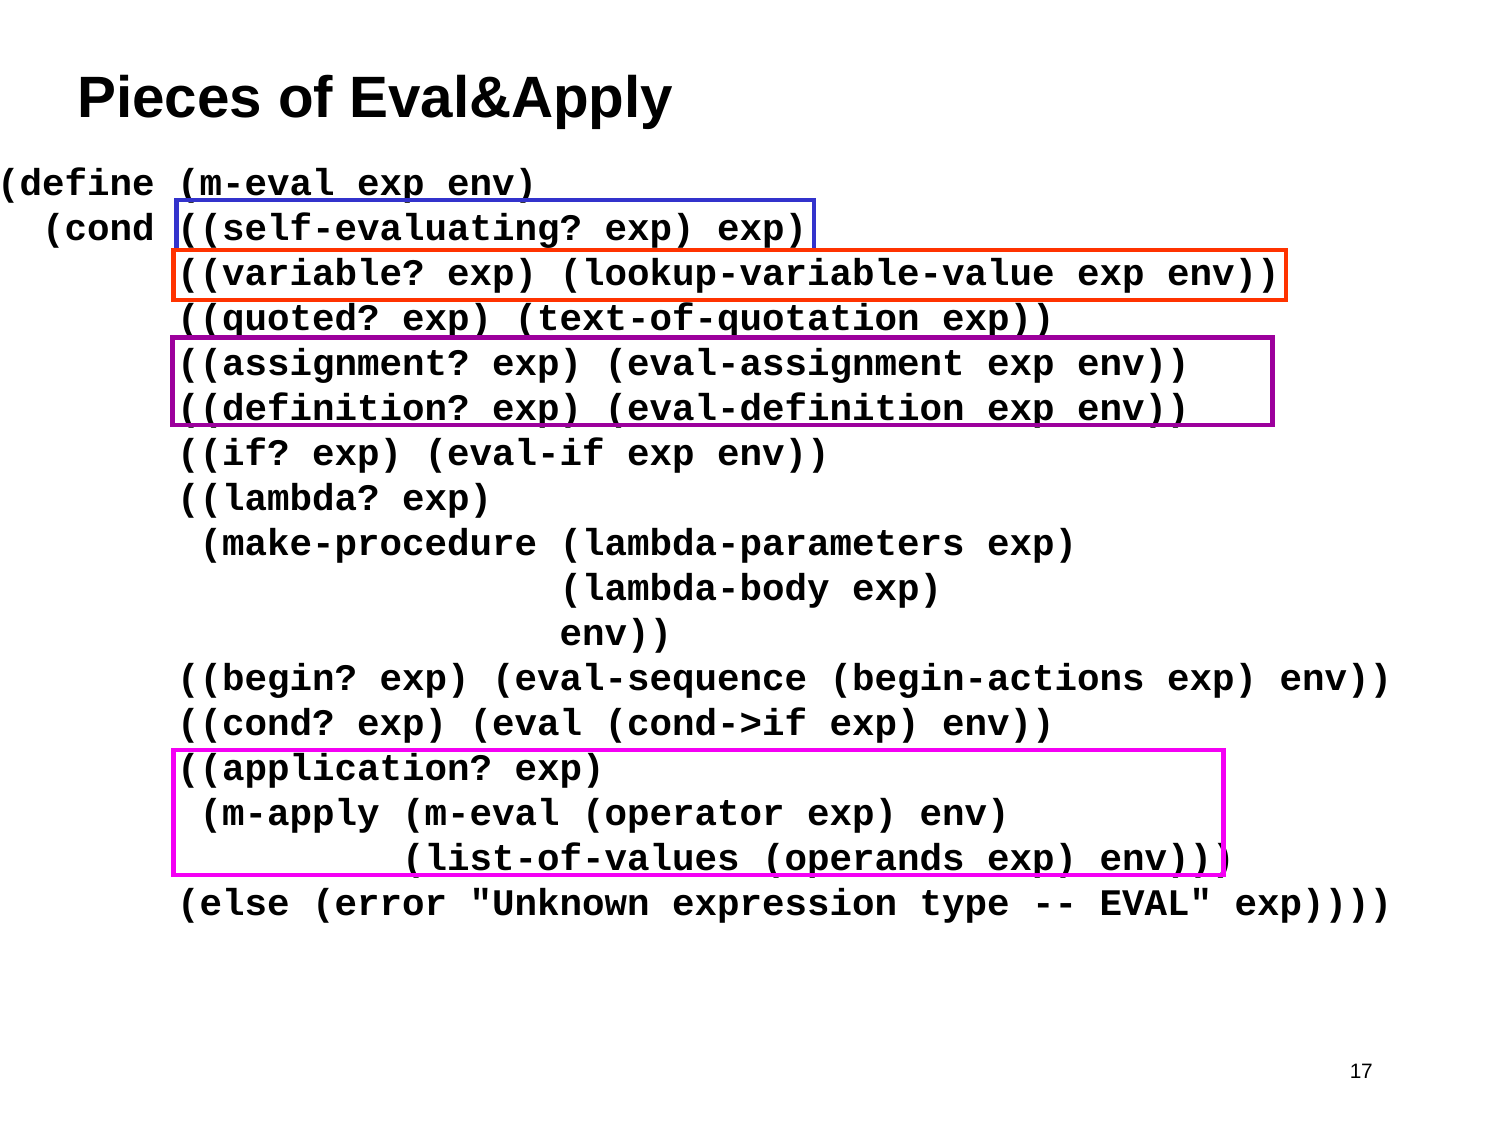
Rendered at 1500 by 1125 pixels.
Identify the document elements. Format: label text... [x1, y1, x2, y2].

text_box (define (m-eval exp env) (cond ((self-evaluating? exp) exp) ((variable? exp) (lookup-variable-value exp env)) ((quoted? exp) (text-of-quotation exp)) ((assignment? exp) (eval-assignment exp env)) ((definition? exp) (eval-definition exp env)) ((if? exp) (eval-if exp env)) ((lambda? exp) (make-procedure (lambda-parameters exp) (lambda-body exp) env)) ((begin? exp) (eval-sequence (begin-actions exp) env)) ((cond? exp) (eval (cond->if exp) env)) ((application? exp) (m-apply (m-eval (operator exp) env) (list-of-values (operands exp) env))) (else (error "Unknown expression type -- EVAL" exp)))) [0, 149, 1408, 931]
text_box Pieces of Eval&Apply [62, 24, 1338, 149]
text_box <number> [1025, 1049, 1388, 1101]
